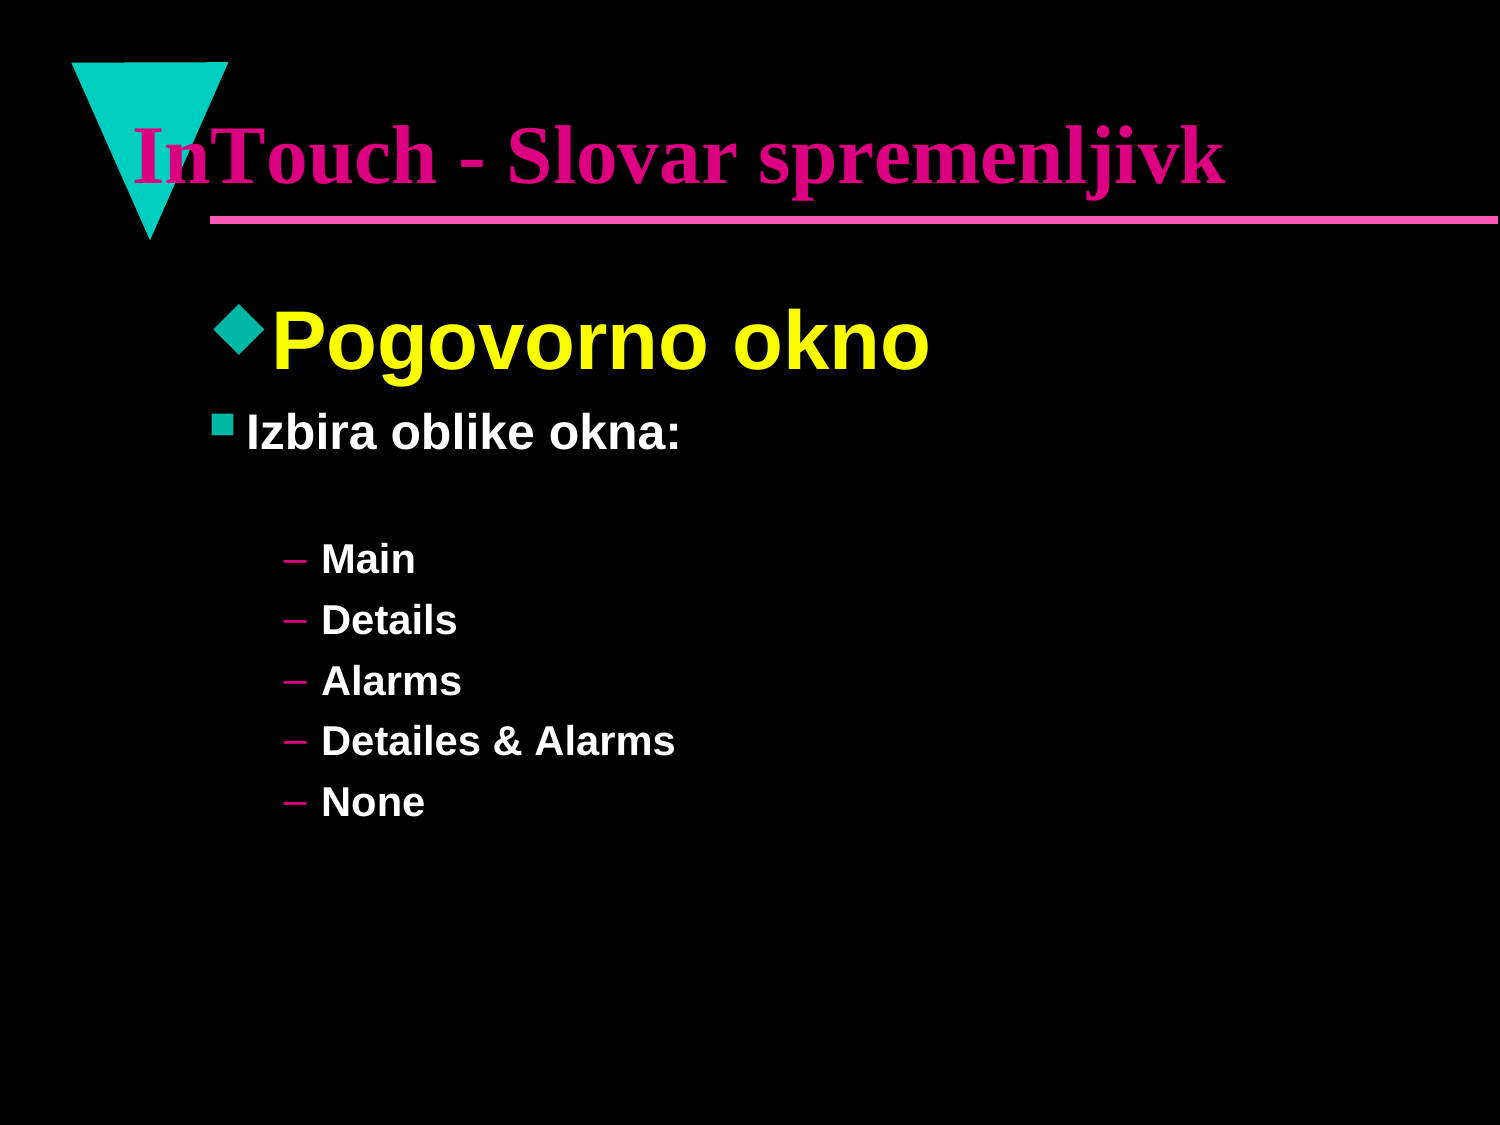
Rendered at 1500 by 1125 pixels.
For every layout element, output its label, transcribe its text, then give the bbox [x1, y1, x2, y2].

title InTouch - Slovar spremenljivk [117, 63, 1426, 251]
list Pogovorno okno Izbira oblike okna: Main Details Alarms Detailes & Alarms None [118, 289, 1498, 965]
